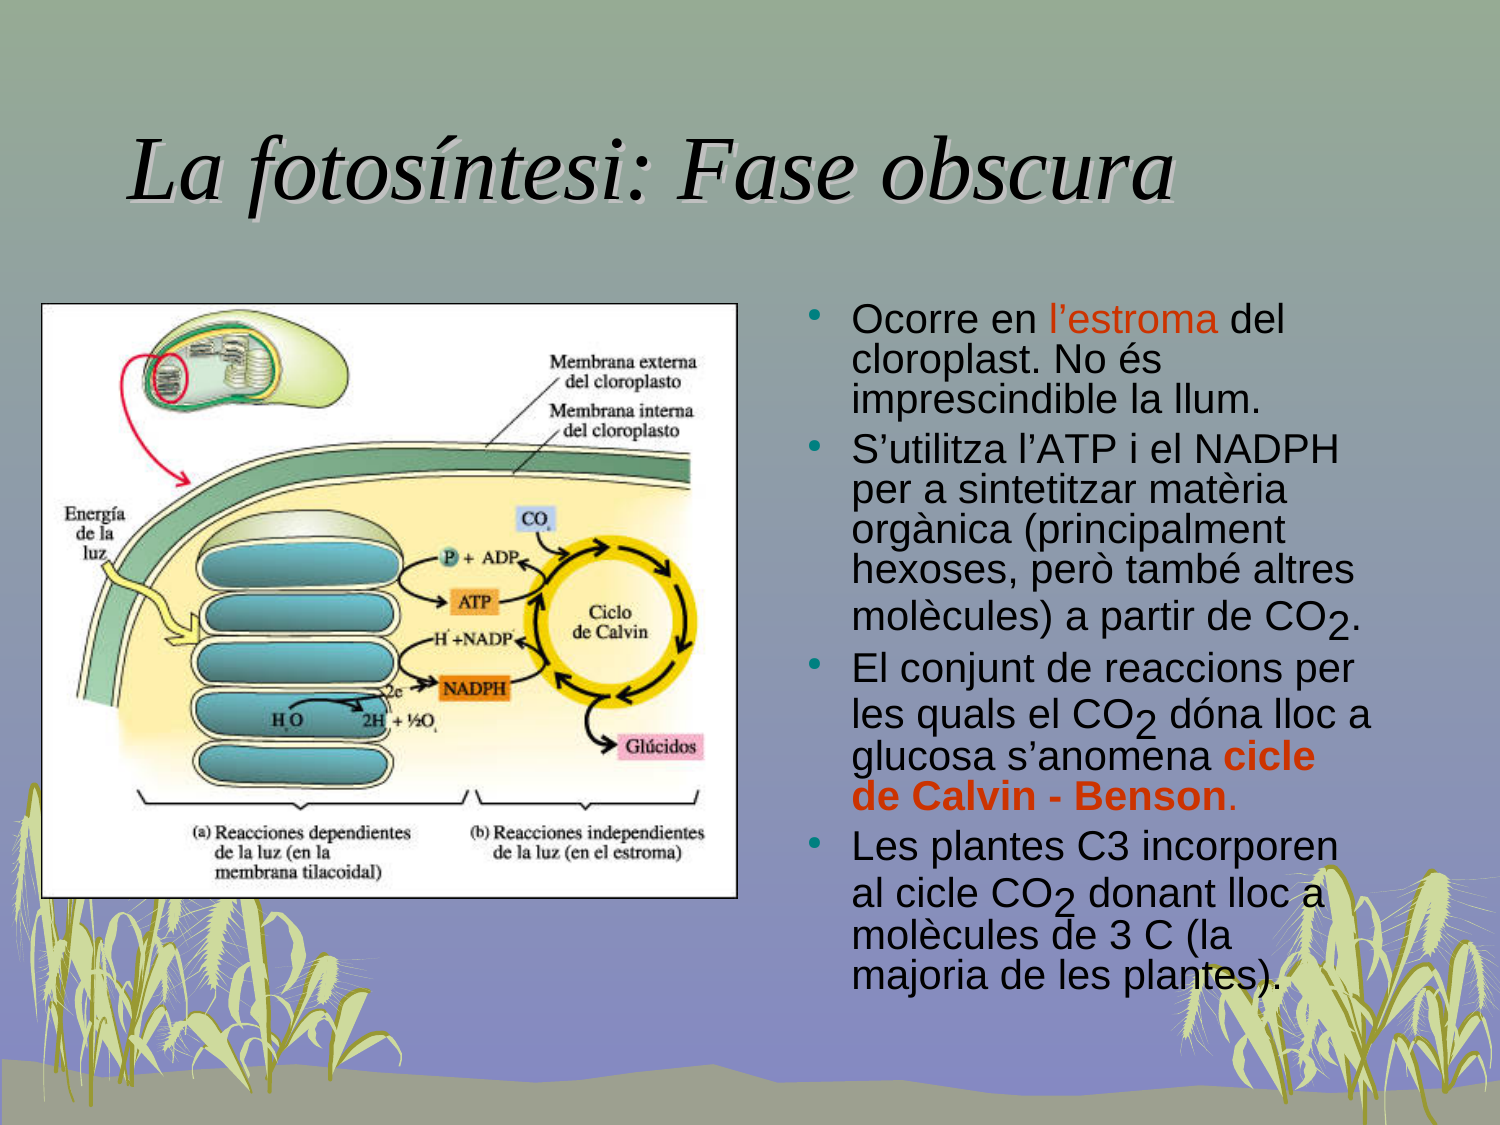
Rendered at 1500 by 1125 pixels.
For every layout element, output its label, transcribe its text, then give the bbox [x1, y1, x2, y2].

list Ocorre en l’estroma del cloroplast. No és imprescindible la llum. S’utilitza l’ATP i el NADPH per a sintetitzar matèria orgànica (principalment hexoses, però també altres molècules) a partir de CO2. El conjunt de reaccions per les quals el CO2 dóna lloc a glucosa s’anomena cicle de Calvin - Benson. Les plantes C3 incorporen al cicle CO2 donant lloc a molècules de 3 C (la majoria de les plantes). [762, 293, 1388, 1087]
title La fotosíntesi: Fase obscura [112, 68, 1388, 257]
picture [41, 303, 738, 899]
